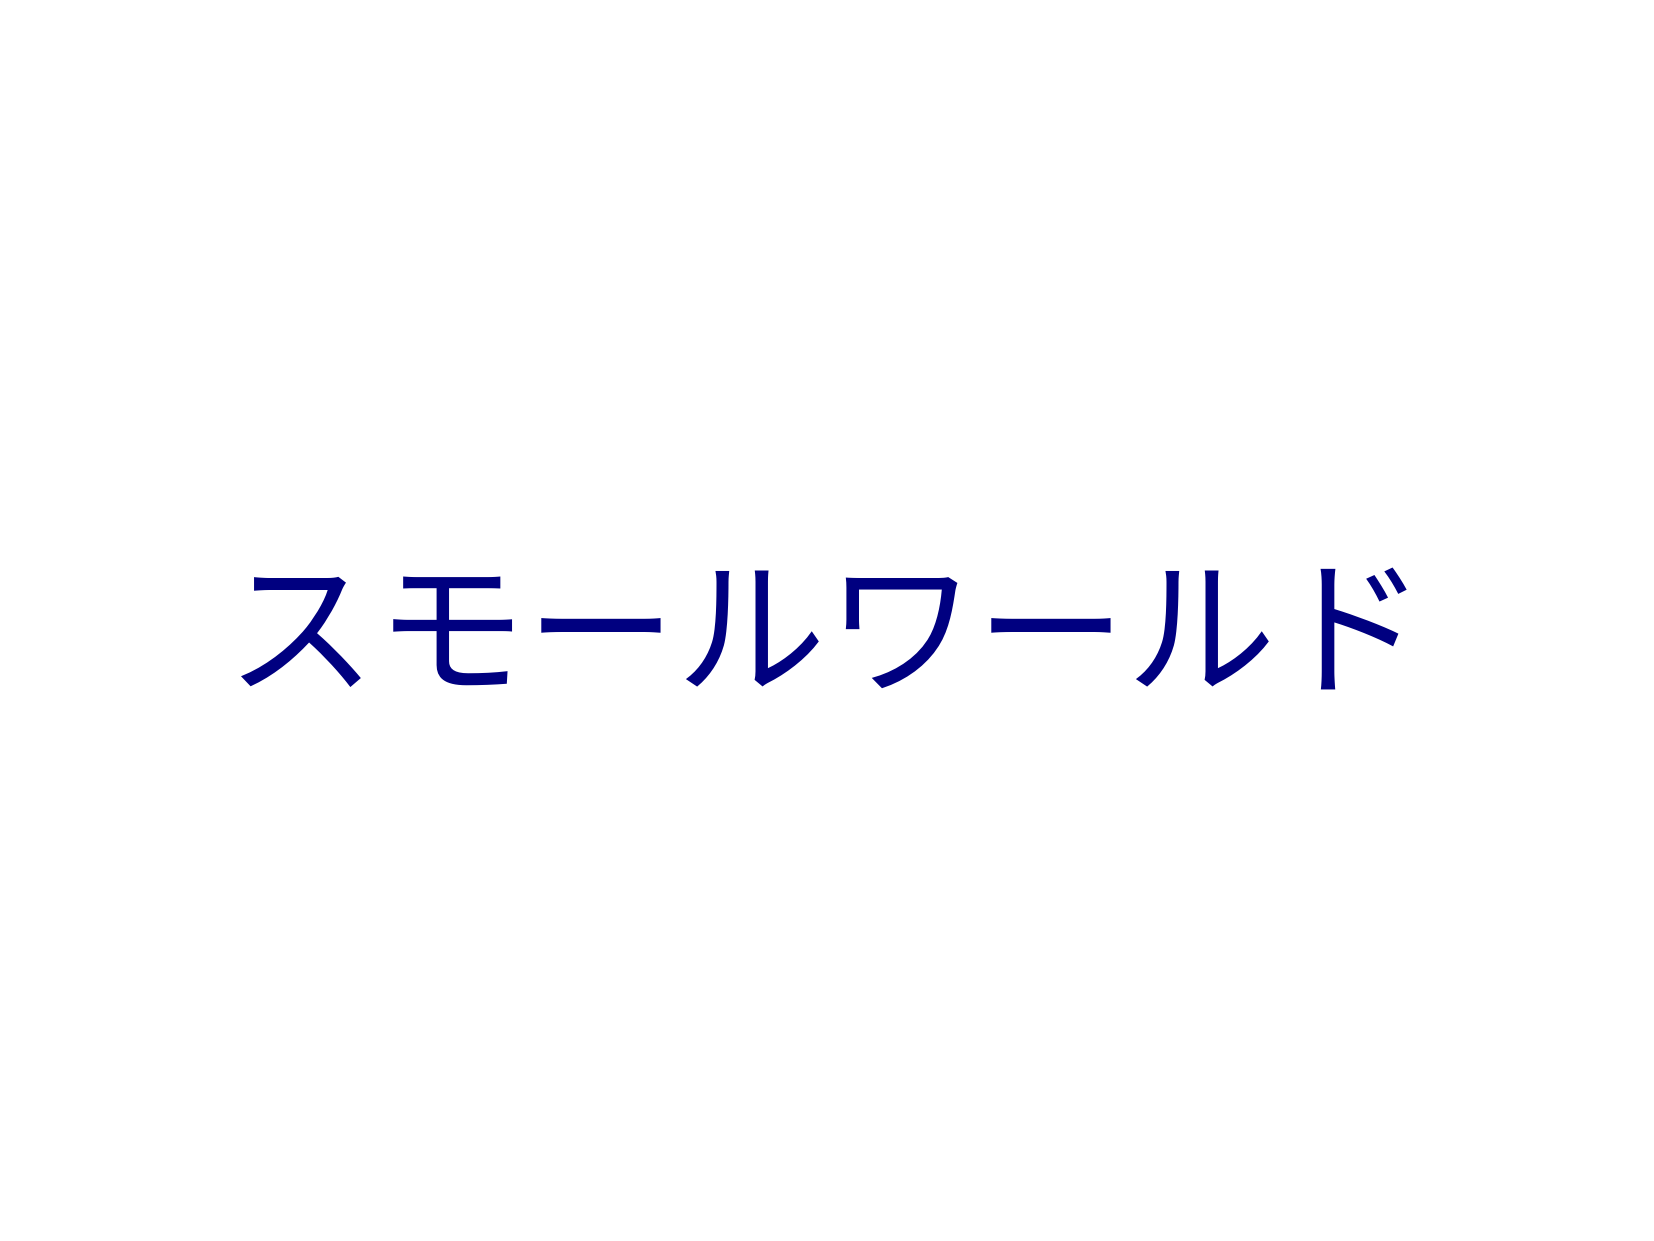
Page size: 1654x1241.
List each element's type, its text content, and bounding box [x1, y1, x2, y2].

text_box スモールワールド [206, 501, 1447, 739]
